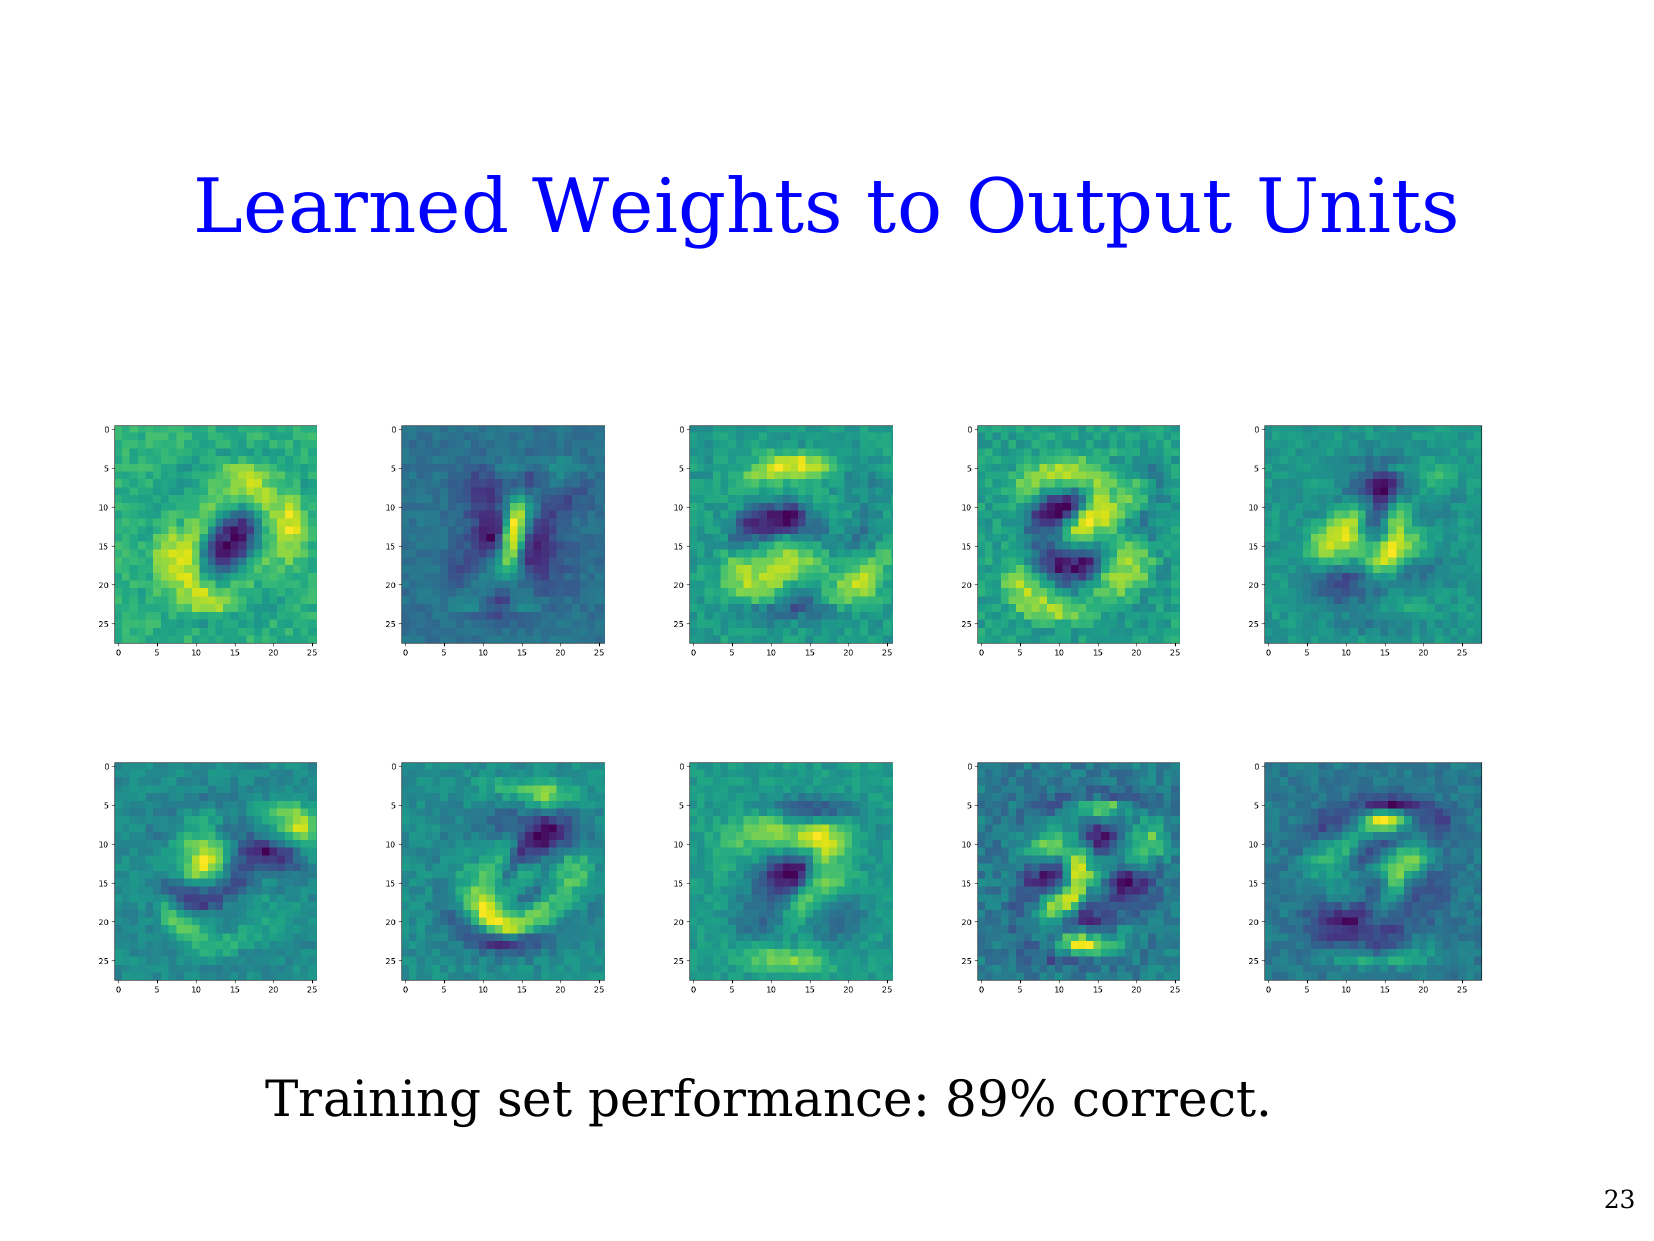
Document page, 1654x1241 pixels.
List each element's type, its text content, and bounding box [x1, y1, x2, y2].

text_box Training set performance: 89% correct. [265, 1069, 1334, 1187]
title Learned Weights to Output Units [121, 102, 1534, 310]
picture [30, 728, 1556, 1011]
picture [30, 391, 1556, 674]
